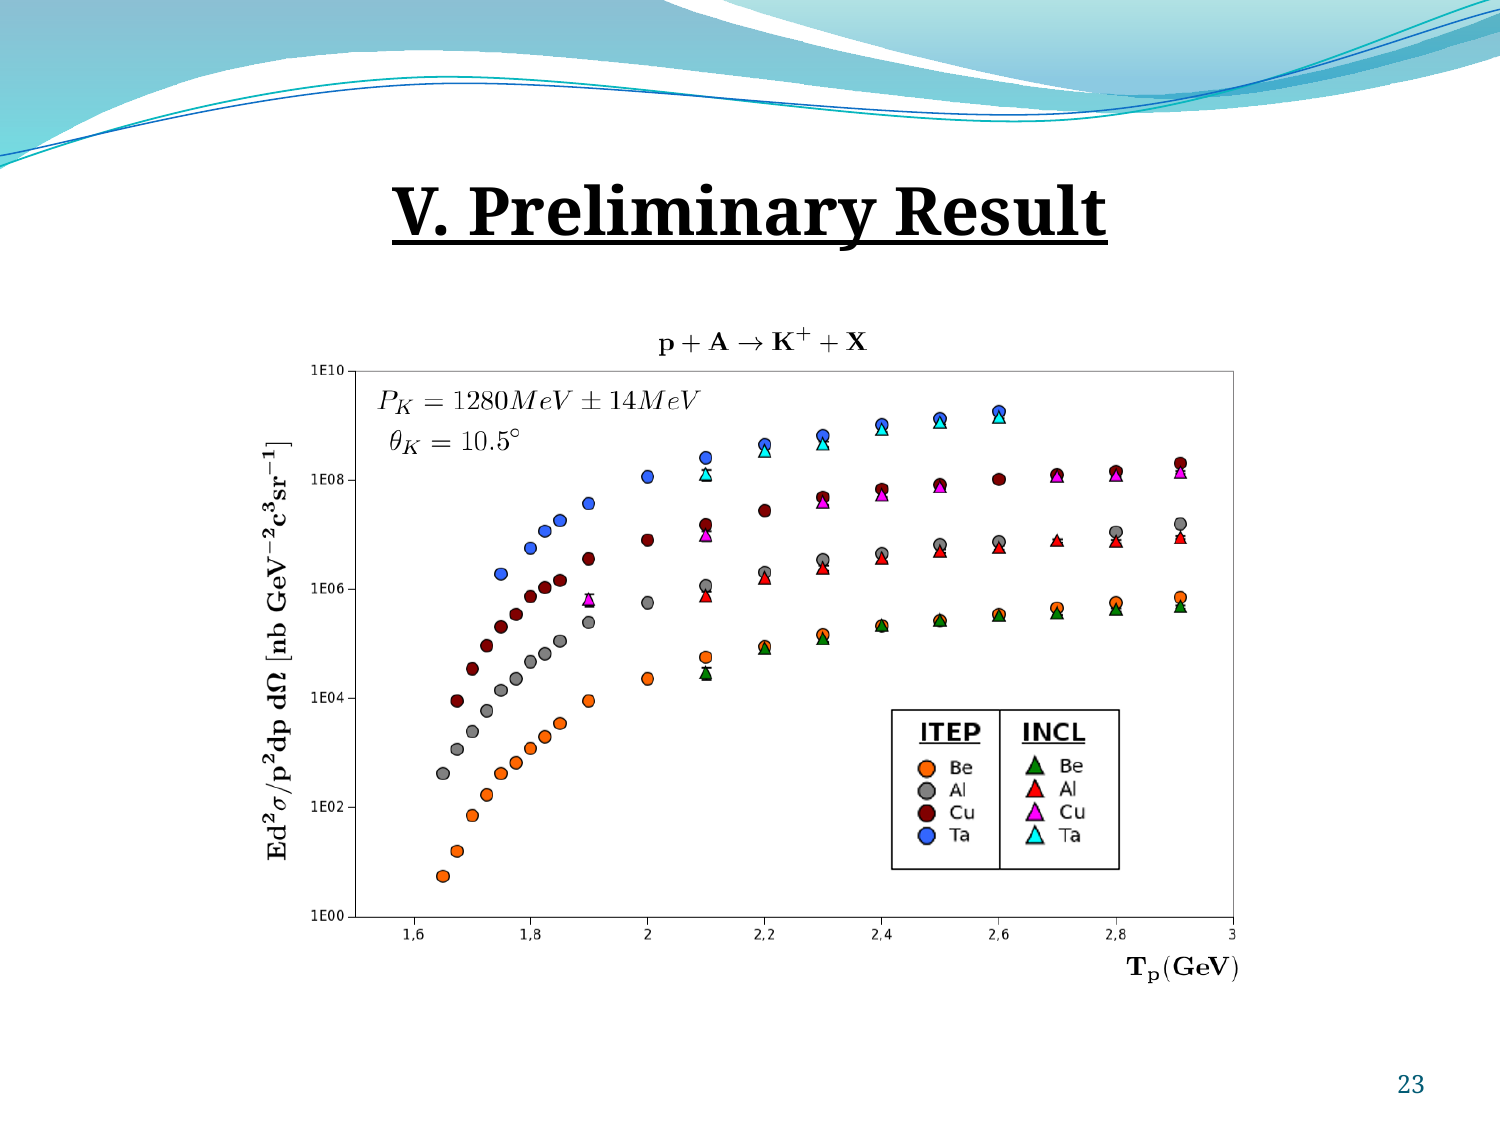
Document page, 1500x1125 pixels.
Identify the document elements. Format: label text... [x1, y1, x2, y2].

picture [240, 324, 1285, 991]
title V. Preliminary Result [75, 115, 1425, 303]
